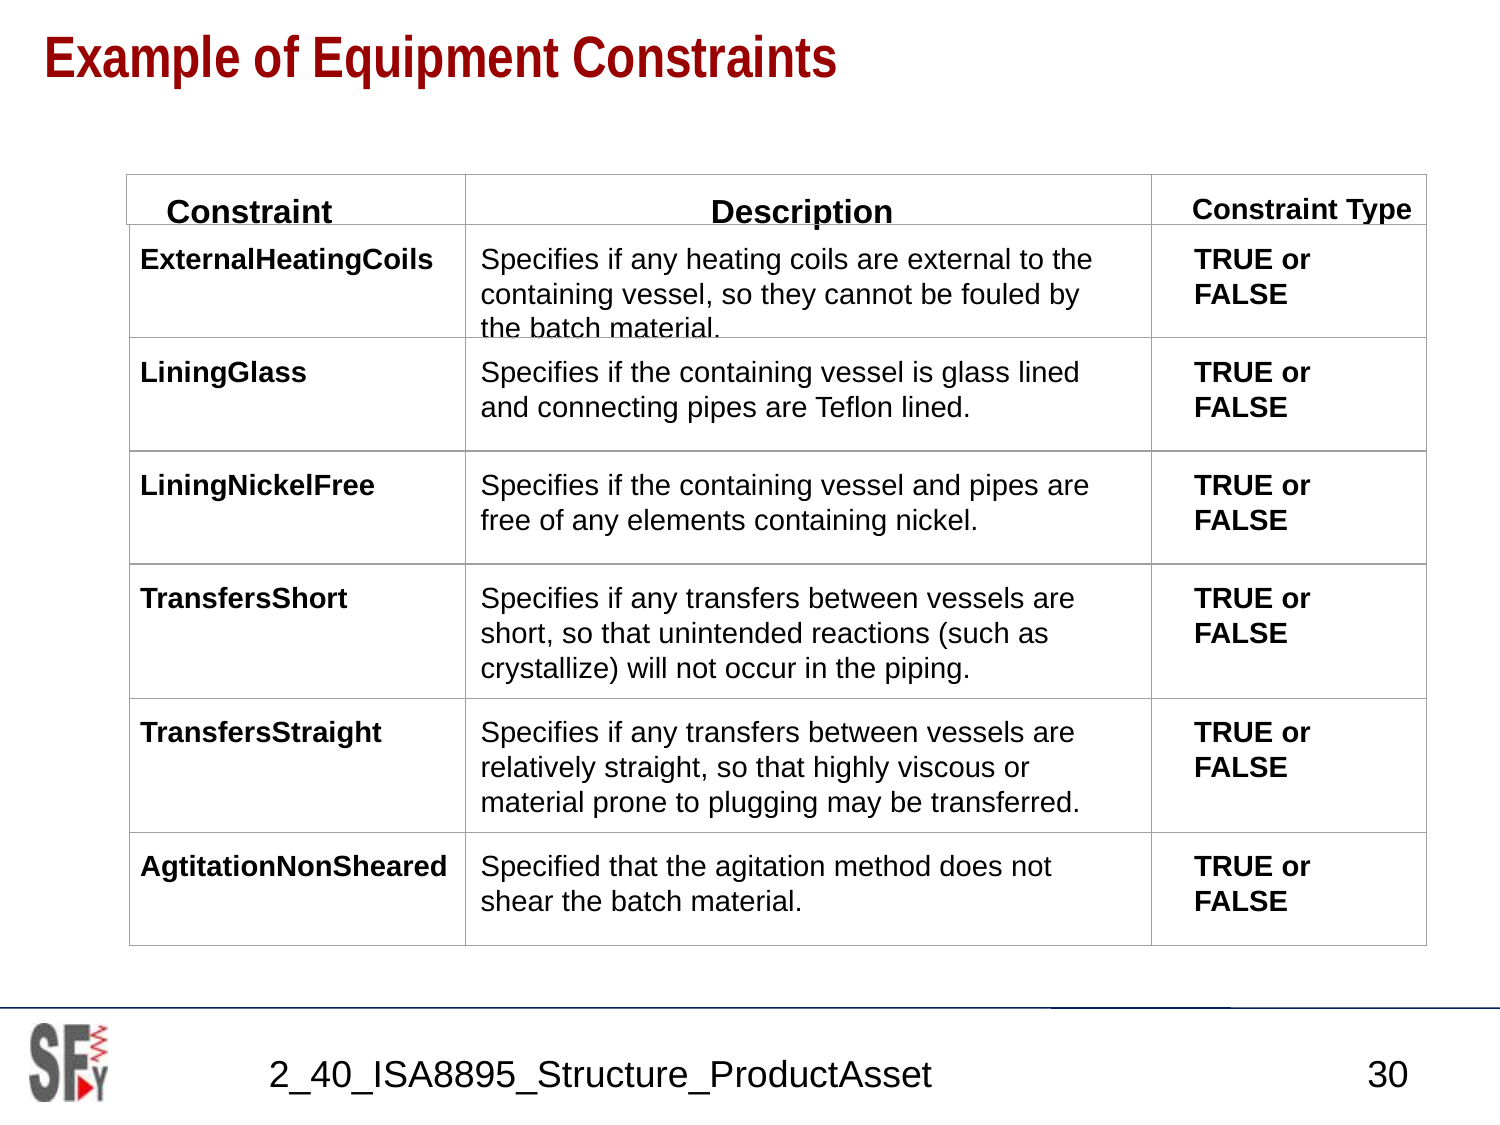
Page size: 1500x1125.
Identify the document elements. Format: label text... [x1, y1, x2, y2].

picture [29, 1023, 108, 1102]
text_box TransfersShort [125, 564, 129, 698]
text_box Description [466, 175, 1139, 209]
text_box LiningNickelFree [130, 452, 465, 563]
footer 2_40_ISA8895_Structure_ProductAsset [253, 1034, 1336, 1103]
text_box ExternalHeatingCoils [130, 225, 465, 337]
text_box AgtitationNonSheared [130, 833, 465, 945]
text_box TransfersShort [130, 565, 465, 698]
text_box Constraint [151, 175, 465, 209]
text_box TRUE or FALSE [1179, 833, 1426, 945]
text_box LiningGlass [130, 338, 465, 450]
text_box Specifies if the containing vessel and pipes are free of any elements containing nickel. [466, 452, 1139, 563]
text_box AgtitationNonSheared [125, 832, 129, 946]
text_box TRUE or FALSE [1179, 452, 1426, 563]
text_box TransfersStraight [130, 699, 465, 832]
text_box Specified that the agitation method does not shear the batch material. [466, 833, 1139, 945]
text_box Specifies if the containing vessel is glass lined and connecting pipes are Teflon lined. [466, 338, 1139, 450]
text_box Specifies if any transfers between vessels are short, so that unintended reactions (such as crystallize) will not occur in the piping. [466, 565, 1139, 698]
text_box TRUE or FALSE [1179, 225, 1426, 337]
text_box Constraint Type [1177, 175, 1425, 209]
text_box TRUE or FALSE [1179, 699, 1426, 832]
text_box TRUE or FALSE [1179, 338, 1426, 450]
text_box TRUE or FALSE [1179, 565, 1426, 698]
text_box LiningNickelFree [125, 451, 129, 564]
text_box Specifies if any transfers between vessels are relatively straight, so that highly viscous or material prone to plugging may be transferred. [466, 699, 1139, 832]
text_box ExternalHeatingCoils [125, 224, 129, 337]
text_box Specifies if any heating coils are external to the containing vessel, so they cannot be fouled by the batch material. [466, 225, 1139, 337]
title Example of Equipment Constraints [29, 12, 1471, 138]
text_box TransfersStraight [125, 698, 129, 832]
text_box LiningGlass [125, 337, 129, 451]
slide_number <numéro> [1352, 1034, 1490, 1103]
